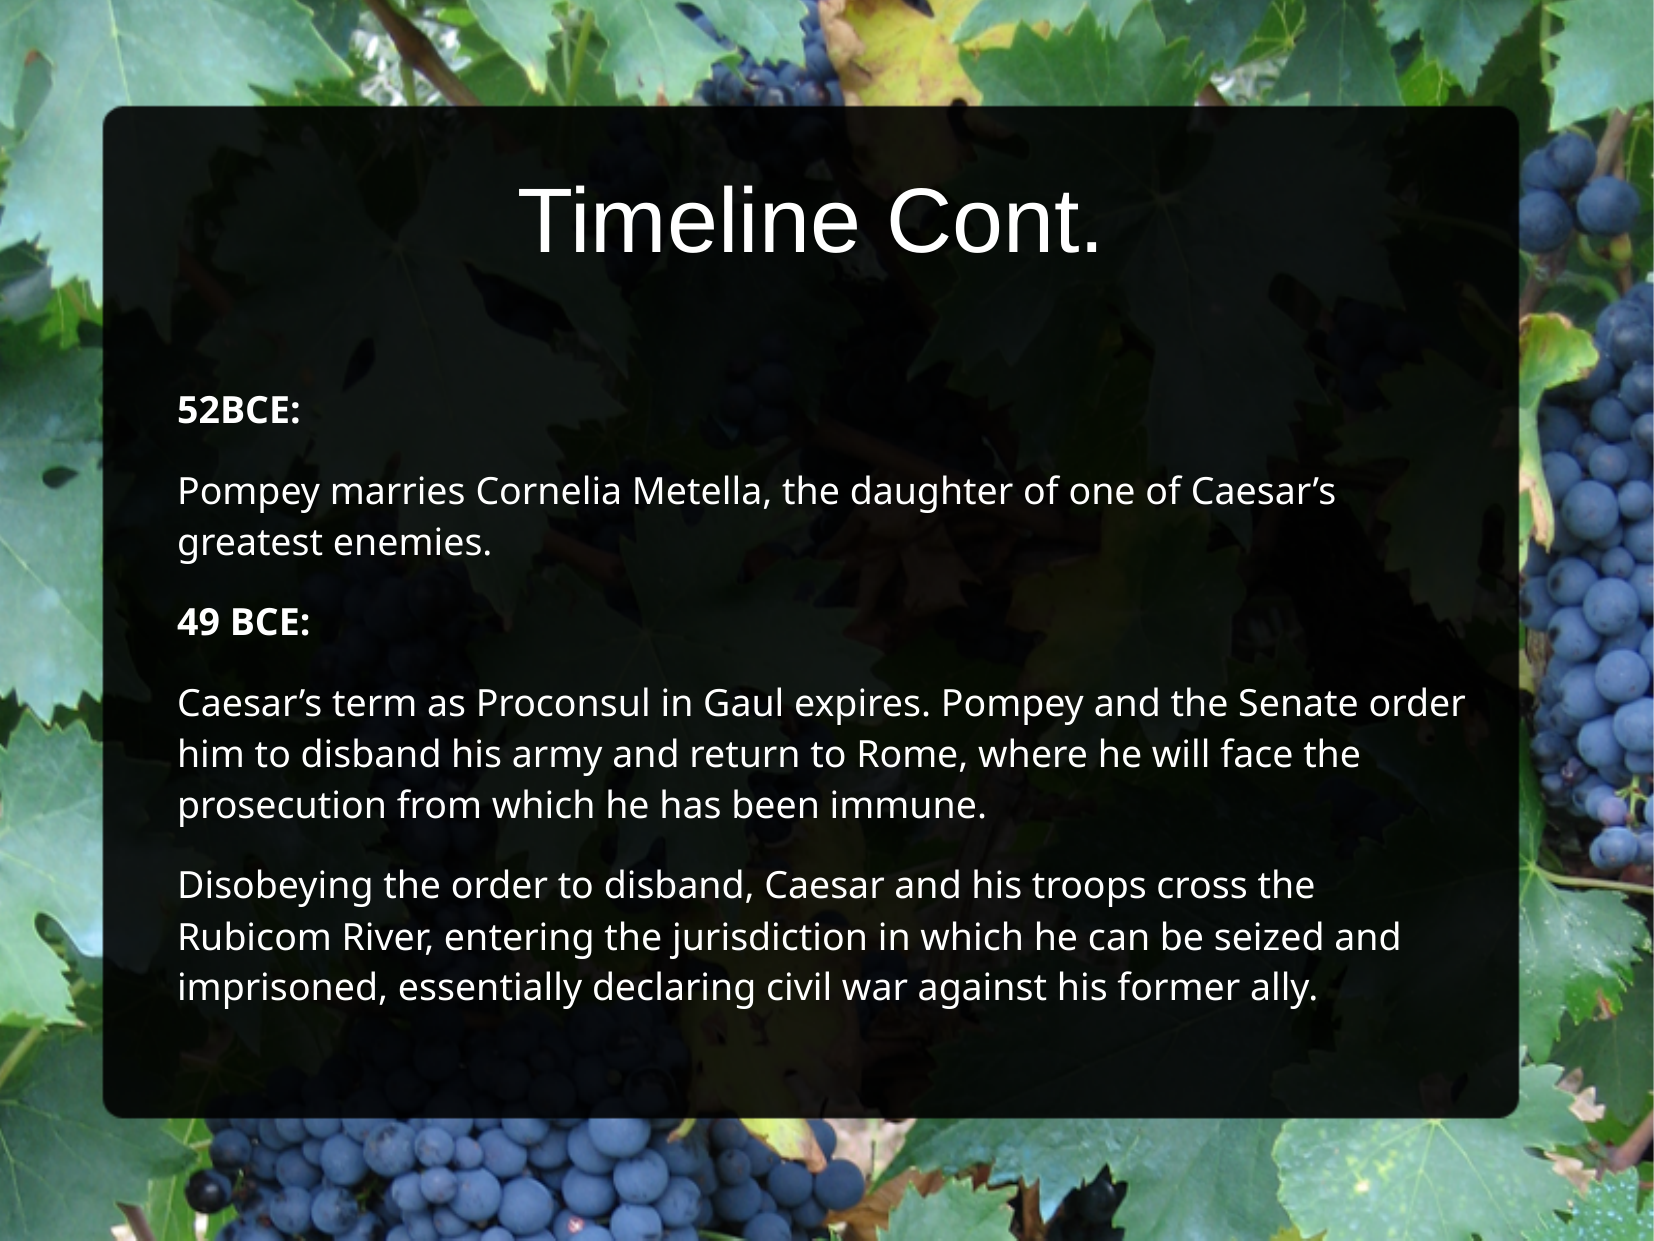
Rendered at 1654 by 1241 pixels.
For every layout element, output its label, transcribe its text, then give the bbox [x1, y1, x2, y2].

title Timeline Cont. [118, 125, 1506, 318]
list 52BCE: Pompey marries Cornelia Metella, the daughter of one of Caesar’s greatest enemies. 49 BCE: Caesar’s term as Proconsul in Gaul expires. Pompey and the Senate order him to disband his army and return to Rome, where he will face the prosecution from which he has been immune. Disobeying the order to disband, Caesar and his troops cross the Rubicom River, entering the jurisdiction in which he can be seized and imprisoned, essentially declaring civil war against his former ally. [177, 383, 1477, 1078]
picture [0, 0, 1654, 1241]
